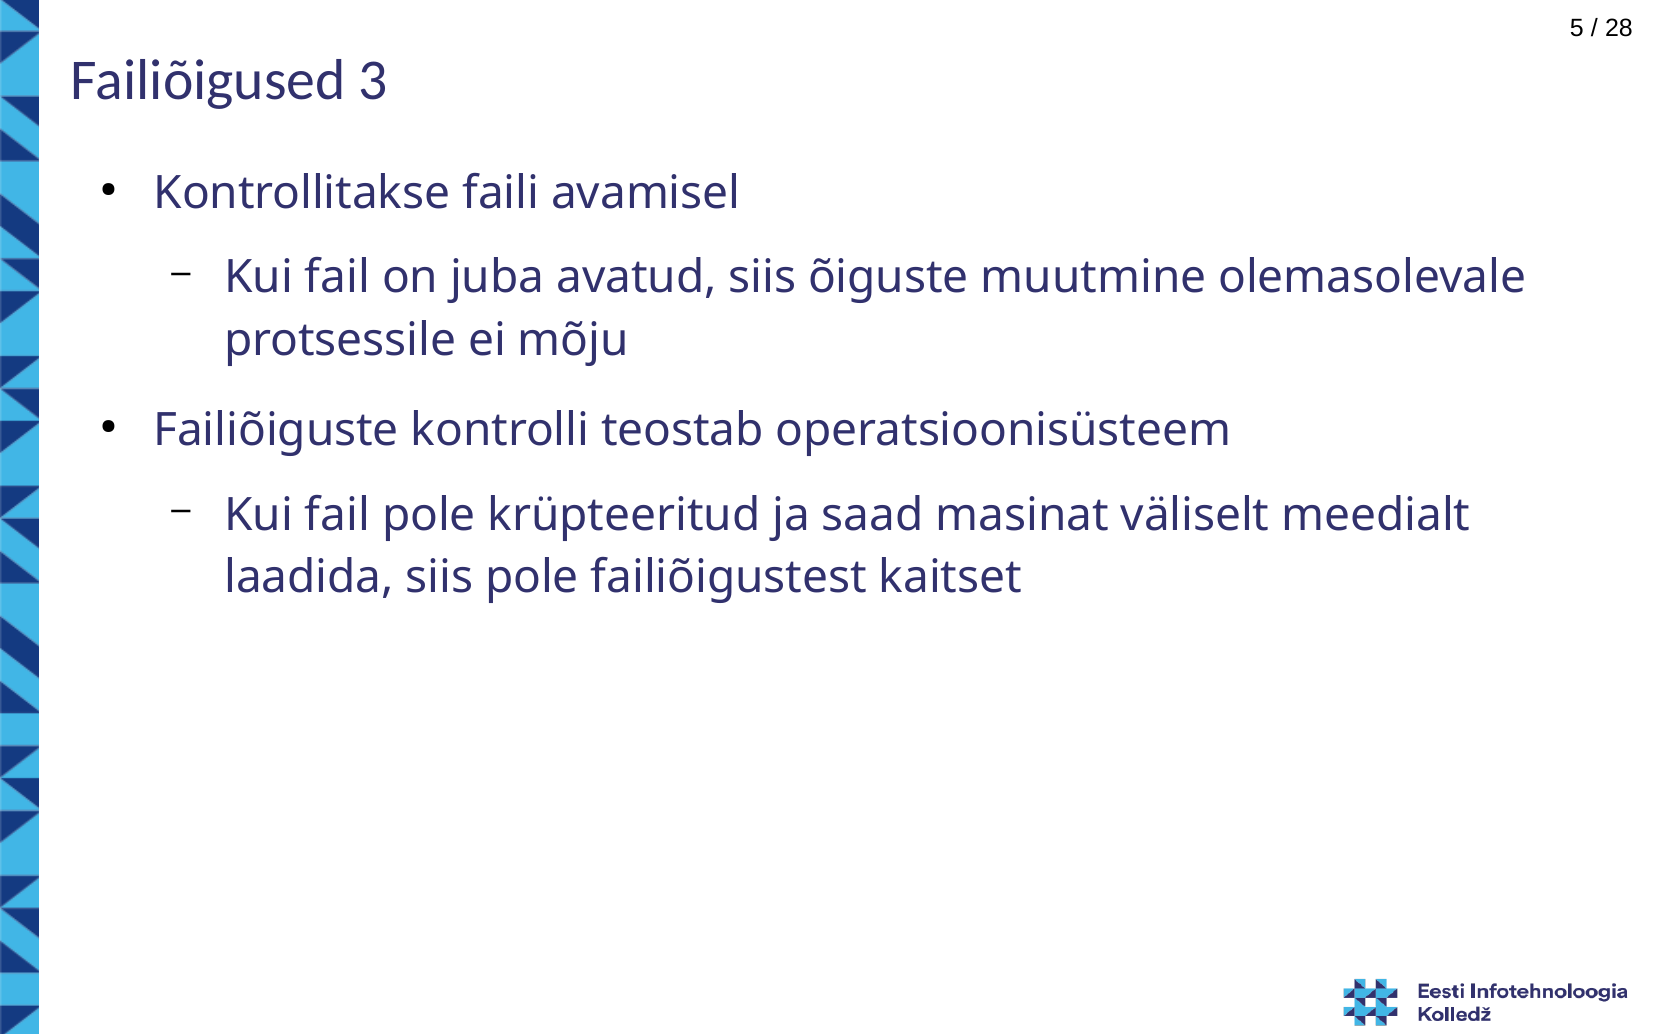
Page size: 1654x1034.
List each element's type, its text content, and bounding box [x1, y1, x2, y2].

title Failiõigused 3 [70, 41, 1630, 130]
list Kontrollitakse faili avamisel Kui fail on juba avatud, siis õiguste muutmine olemasolevale protsessile ei mõju Failiõiguste kontrolli teostab operatsioonisüsteem Kui fail pole krüpteeritud ja saad masinat väliselt meedialt laadida, siis pole failiõigustest kaitset [82, 159, 1538, 877]
